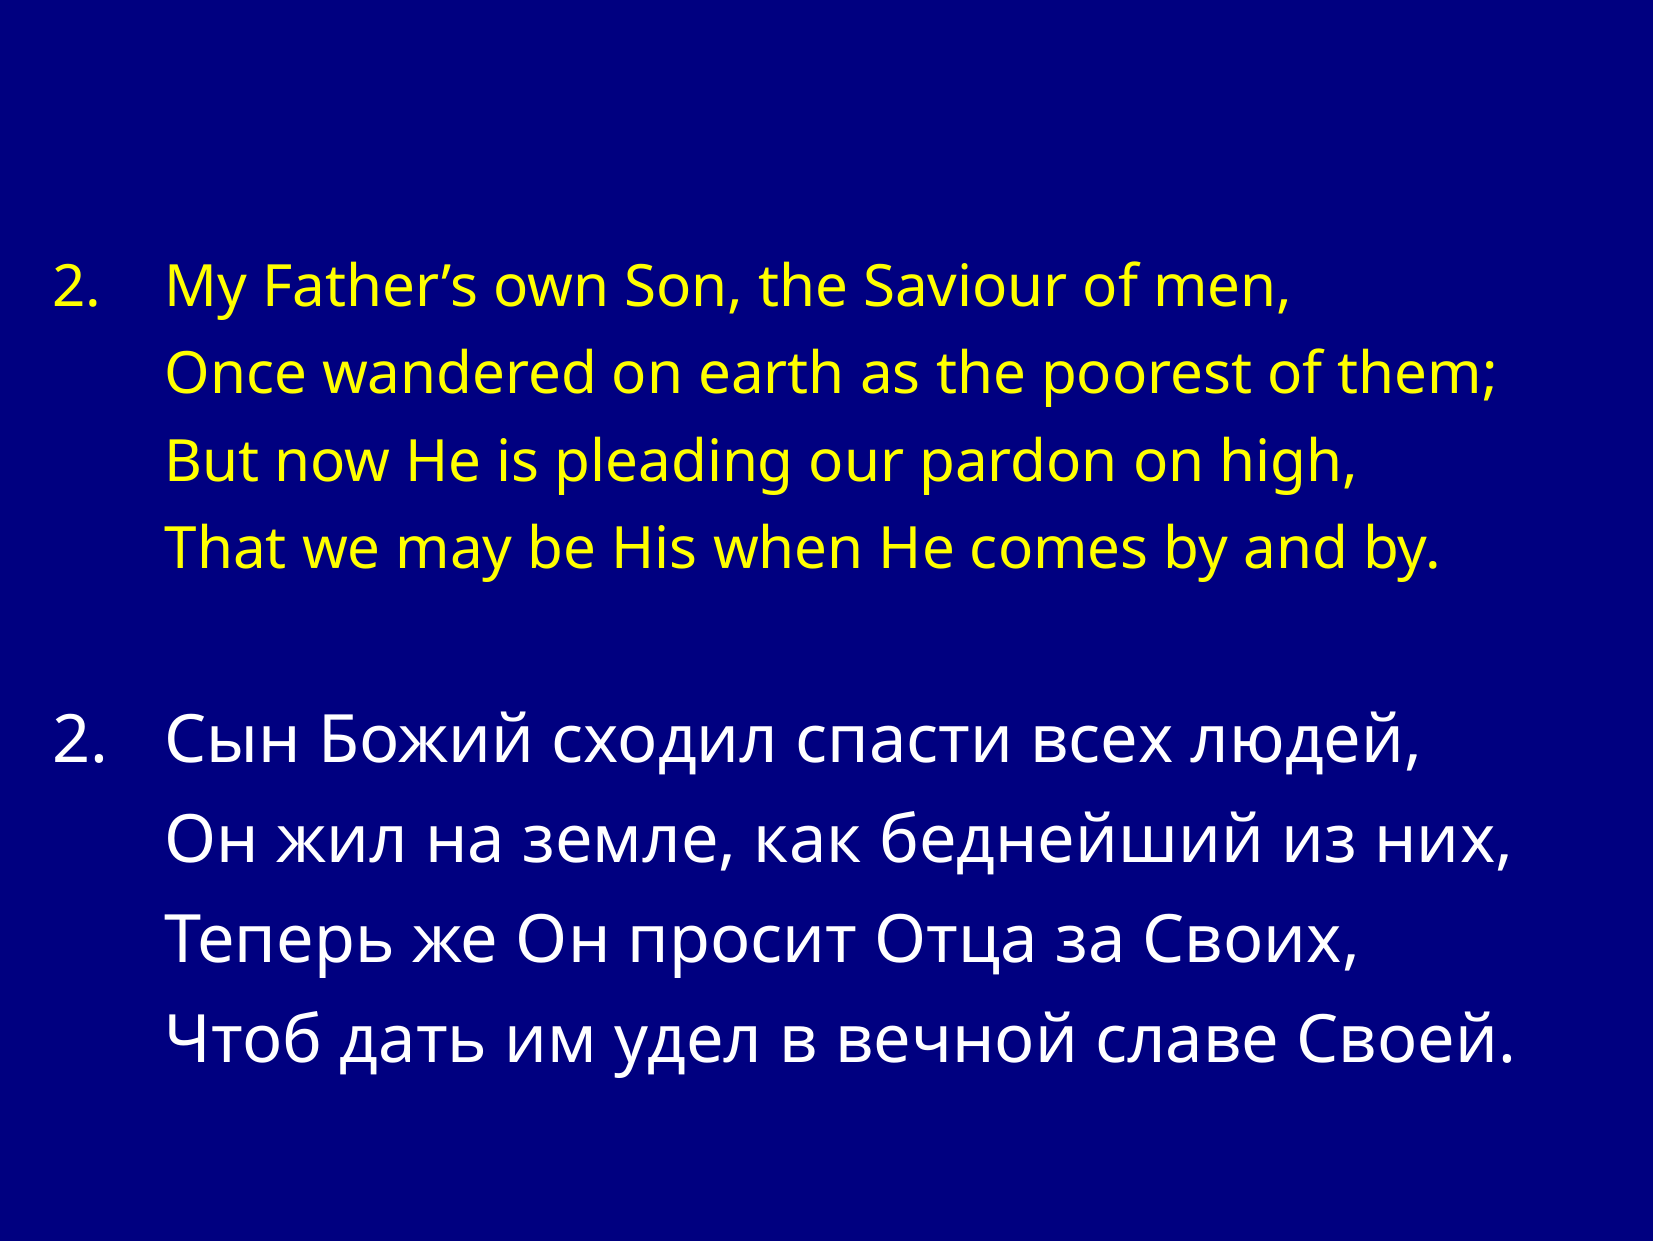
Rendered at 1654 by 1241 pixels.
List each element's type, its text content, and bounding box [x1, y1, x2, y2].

text_box 2. Сын Божий сходил спасти всех людей, Он жил на земле, как беднейший из них, Теперь же Он просит Отца за Своих, Чтоб дать им удел в вечной славе Своей. [37, 675, 1653, 1163]
text_box 2. My Father’s own Son, the Saviour of men, Once wandered on earth as the poorest of them; But now He is pleading our pardon on high, That we may be His when He comes by and by. [37, 150, 1653, 638]
